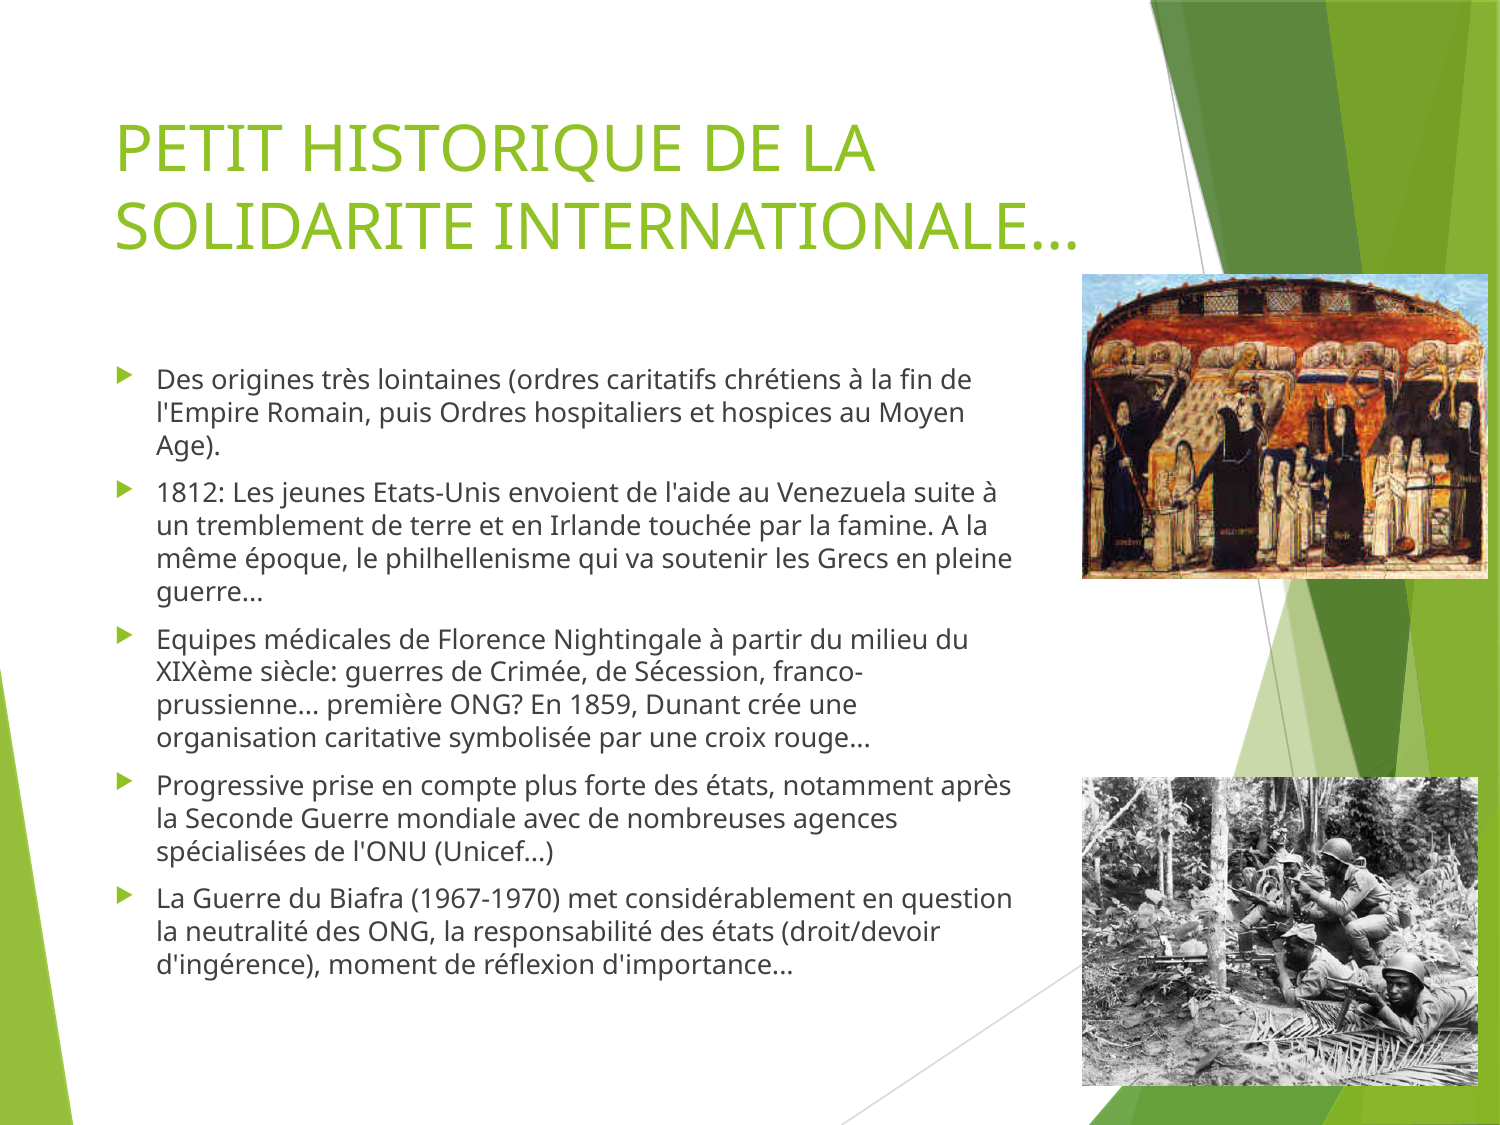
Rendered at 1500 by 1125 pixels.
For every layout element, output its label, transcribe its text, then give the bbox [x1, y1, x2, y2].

picture [1082, 777, 1478, 1087]
picture [1082, 274, 1488, 579]
title PETIT HISTORIQUE DE LA SOLIDARITE INTERNATIONALE... [99, 99, 1142, 317]
list Des origines très lointaines (ordres caritatifs chrétiens à la fin de l'Empire Romain, puis Ordres hospitaliers et hospices au Moyen Age). 1812: Les jeunes Etats-Unis envoient de l'aide au Venezuela suite à un tremblement de terre et en Irlande touchée par la famine. A la même époque, le philhellenisme qui va soutenir les Grecs en pleine guerre... Equipes médicales de Florence Nightingale à partir du milieu du XIXème siècle: guerres de Crimée, de Sécession, franco-prussienne... première ONG? En 1859, Dunant crée une organisation caritative symbolisée par une croix rouge... Progressive prise en compte plus forte des états, notamment après la Seconde Guerre mondiale avec de nombreuses agences spécialisées de l'ONU (Unicef...) La Guerre du Biafra (1967-1970) met considérablement en question la neutralité des ONG, la responsabilité des états (droit/devoir d'ingérence), moment de réflexion d'importance... [99, 354, 1036, 992]
